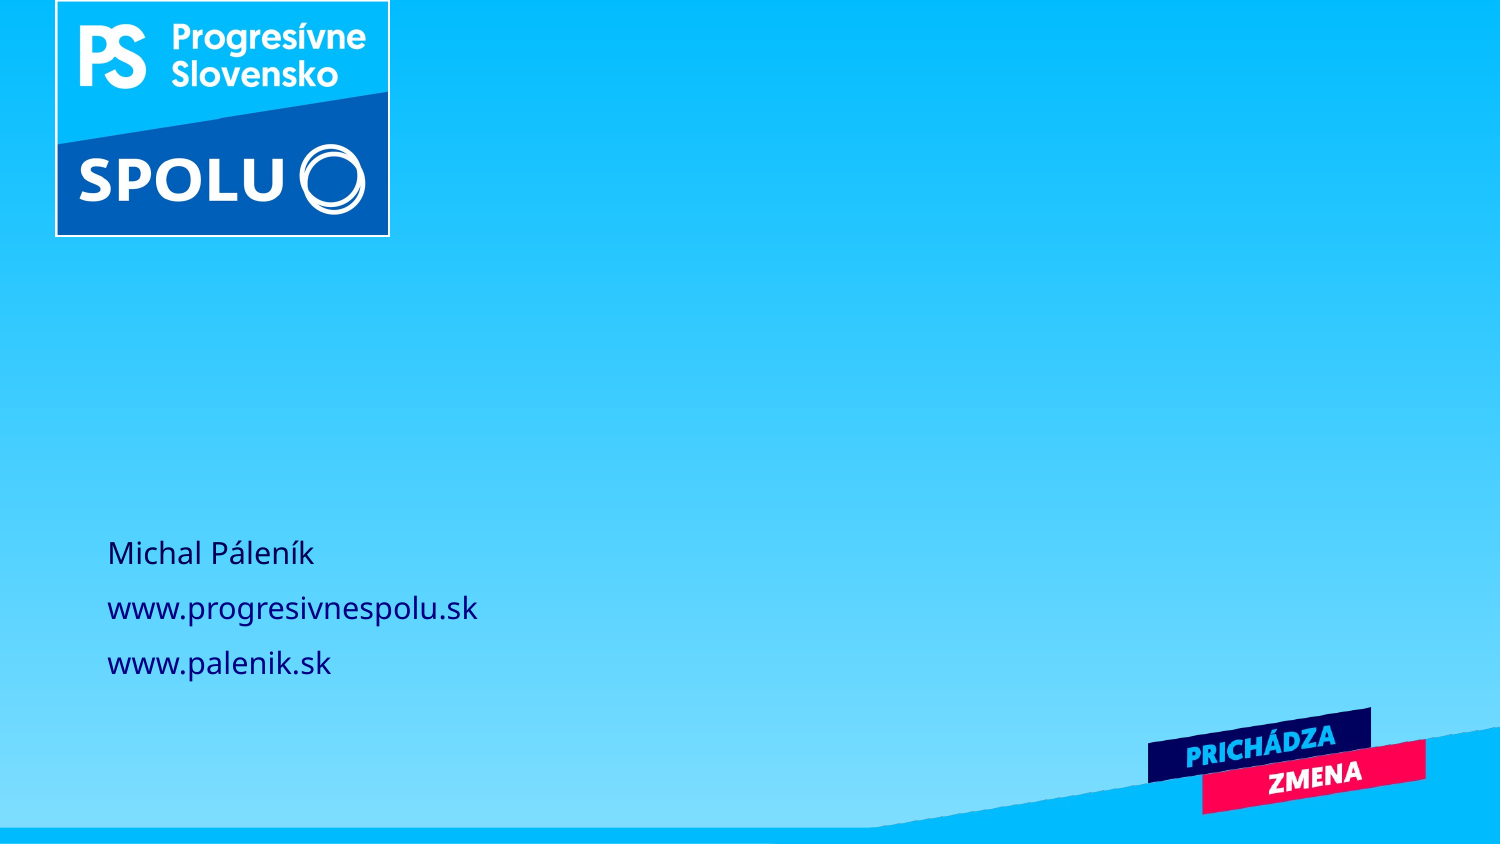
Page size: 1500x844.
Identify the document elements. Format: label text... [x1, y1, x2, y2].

list Michal Páleník www.progresivnespolu.sk www.palenik.sk [75, 531, 1425, 687]
picture [769, 707, 1500, 827]
picture [55, 0, 390, 237]
